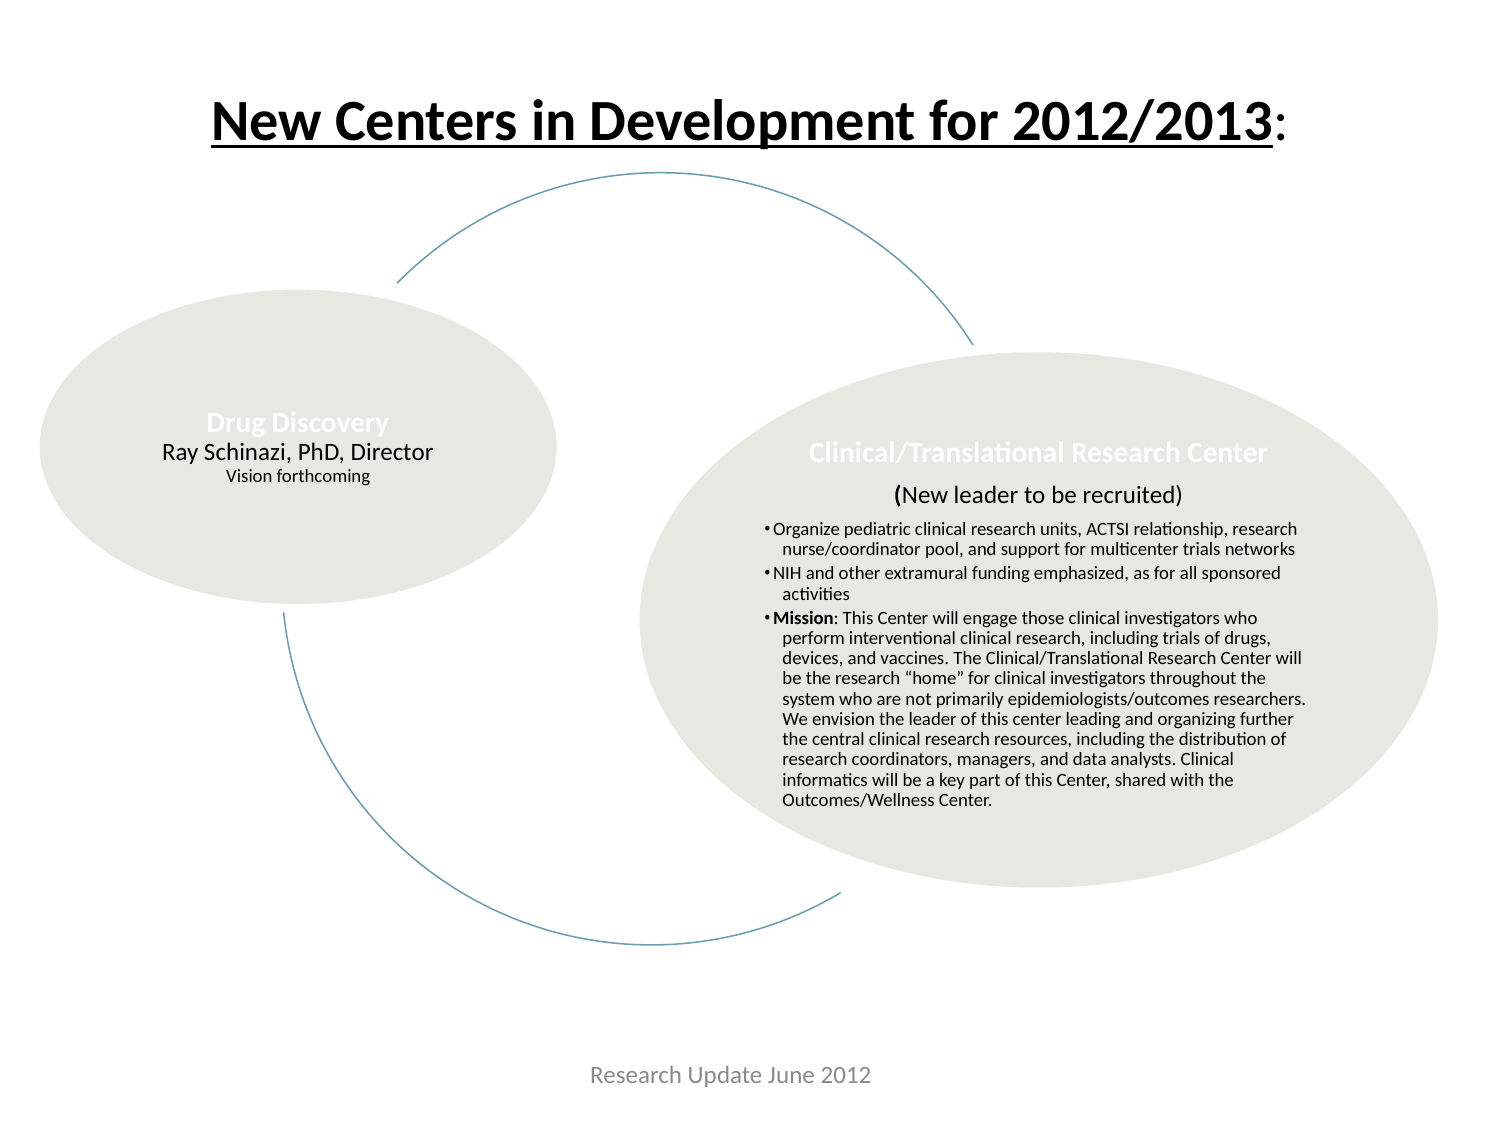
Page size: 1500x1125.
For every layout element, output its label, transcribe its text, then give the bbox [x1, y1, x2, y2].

text_box Drug Discovery Ray Schinazi, PhD, Director Vision forthcoming [37, 287, 559, 607]
title New Centers in Development for 2012/2013: [75, 75, 1426, 150]
text_box Research Update June 2012 [525, 1050, 938, 1098]
text_box Clinical/Translational Research Center (New leader to be recruited) Organize pediatric clinical research units, ACTSI relationship, research nurse/coordinator pool, and support for multicenter trials networks NIH and other extramural funding emphasized, as for all sponsored activities Mission: This Center will engage those clinical investigators who perform interventional clinical research, including trials of drugs, devices, and vaccines. The Clinical/Translational Research Center will be the research “home” for clinical investigators throughout the system who are not primarily epidemiologists/outcomes researchers. We envision the leader of this center leading and organizing further the central clinical research resources, including the distribution of research coordinators, managers, and data analysts. Clinical informatics will be a key part of this Center, shared with the Outcomes/Wellness Center. [637, 350, 1441, 890]
